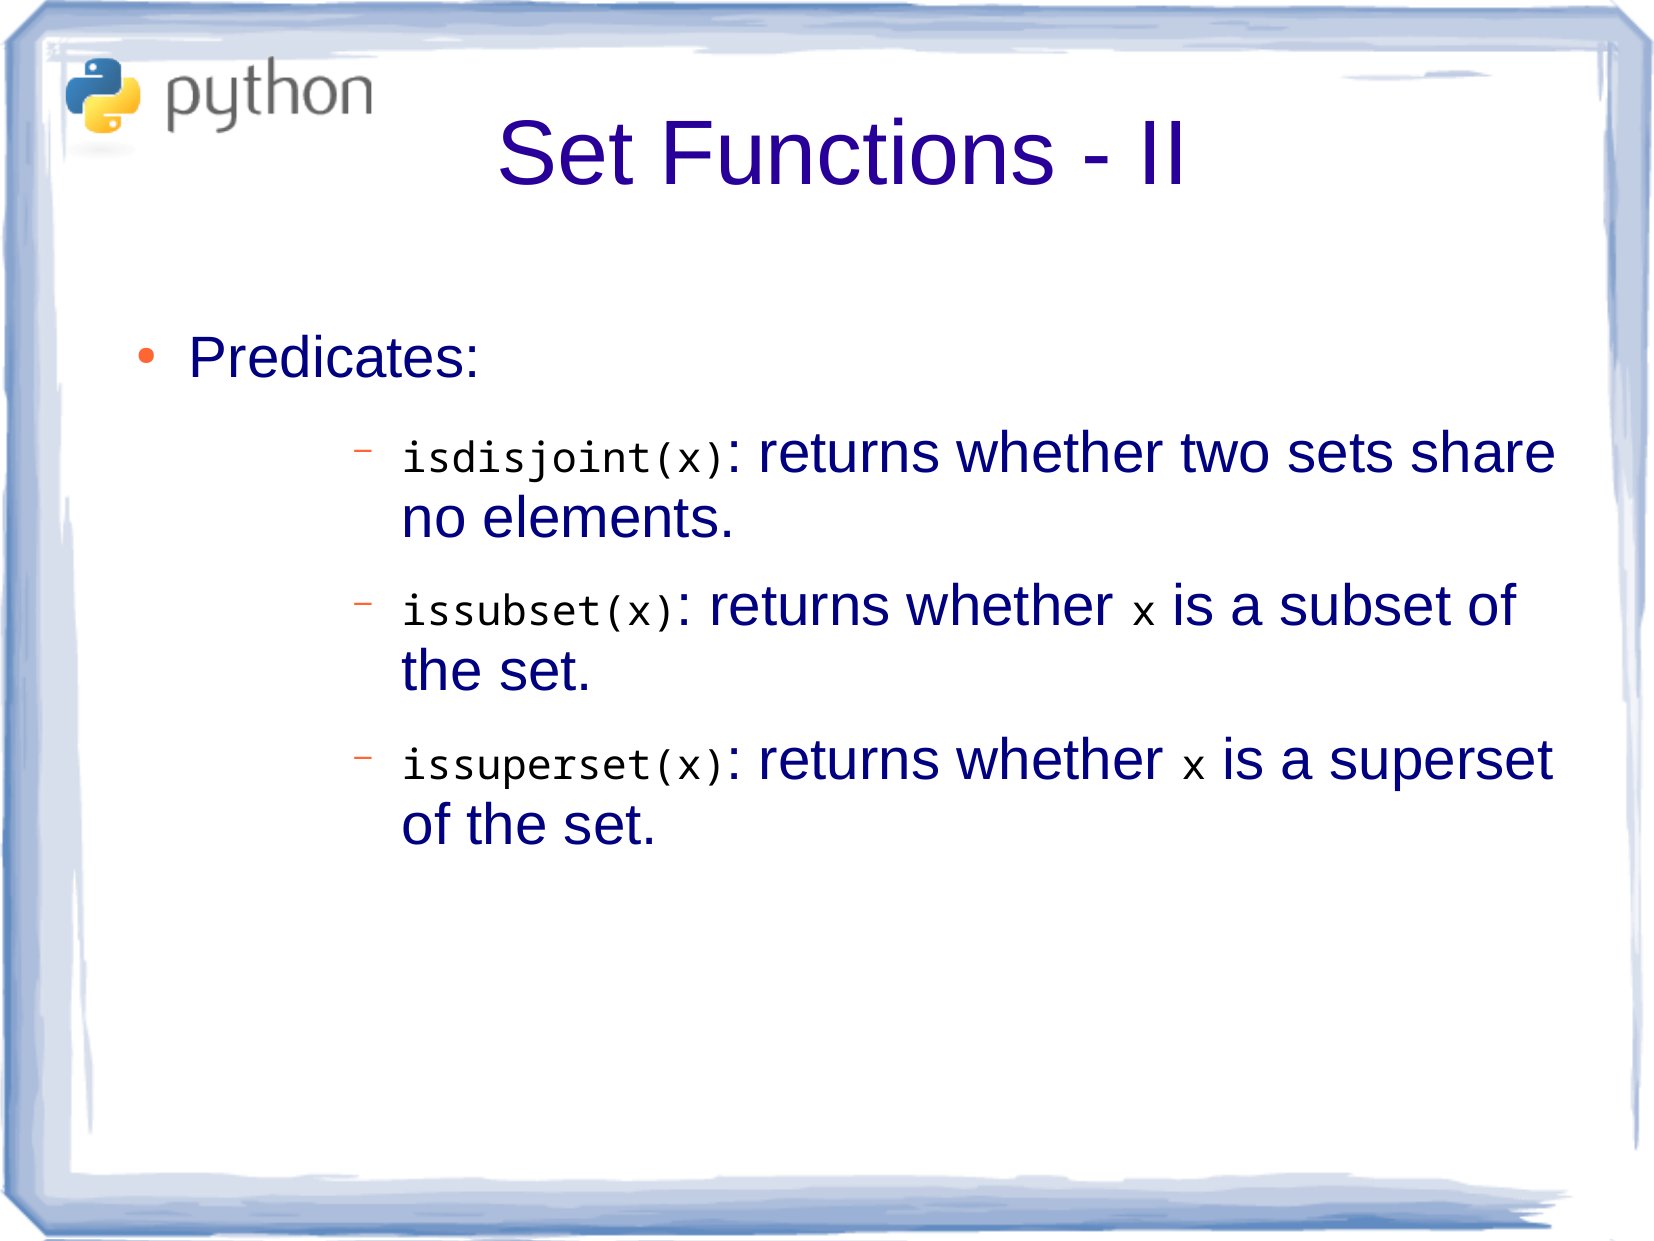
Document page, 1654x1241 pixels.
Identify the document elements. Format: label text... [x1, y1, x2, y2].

title Set Functions - II [82, 49, 1571, 257]
list Predicates: isdisjoint(x): returns whether two sets share no elements. issubset(x): returns whether x is a subset of the set. issuperset(x): returns whether x is a superset of the set. [118, 324, 1571, 990]
picture [0, 0, 1654, 1241]
